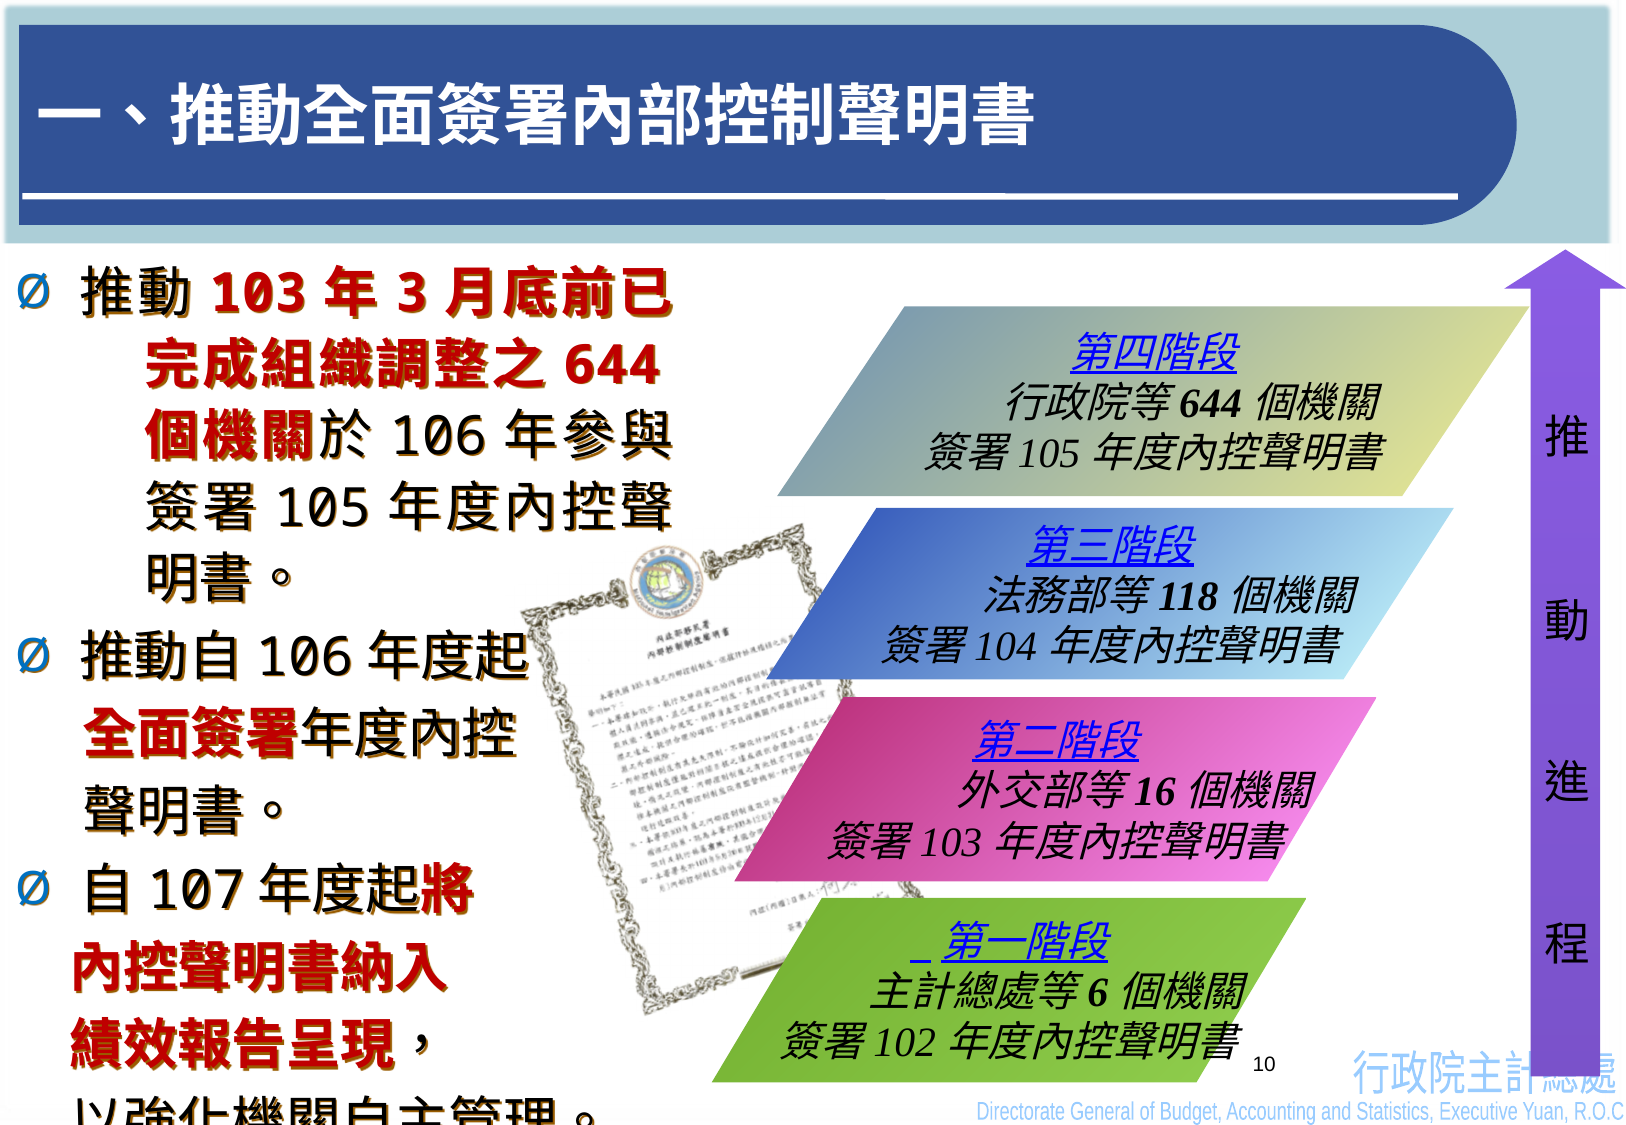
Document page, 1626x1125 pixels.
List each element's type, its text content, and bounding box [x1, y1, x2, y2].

text_box 推動103年3月底前已完成組織調整之644個機關於106年參與簽署105年度內控聲明書。 推動自106年度起 全面簽署年度內控 聲明書。 自107年度起將 內控聲明書納入 績效報告呈現， 以強化機關自主管理。 [0, 243, 689, 1125]
text_box 第三階段 法務部等118個機關 簽署104年度內控聲明書 [766, 507, 1454, 680]
text_box 第二階段 外交部等16個機關 簽署103年度內控聲明書 [734, 697, 1377, 882]
picture [689, 497, 929, 1007]
text_box 一、推動全面簽署內部控制聲明書 [21, 19, 1545, 206]
text_box [1237, 1042, 1617, 1118]
text_box 第四階段 行政院等644個機關 簽署105年度內控聲明書 [777, 306, 1530, 497]
text_box 推 動 進 程 [1504, 249, 1625, 1077]
text_box 第一階段 主計總處等6個機關 簽署102年度內控聲明書 [711, 897, 1307, 1083]
